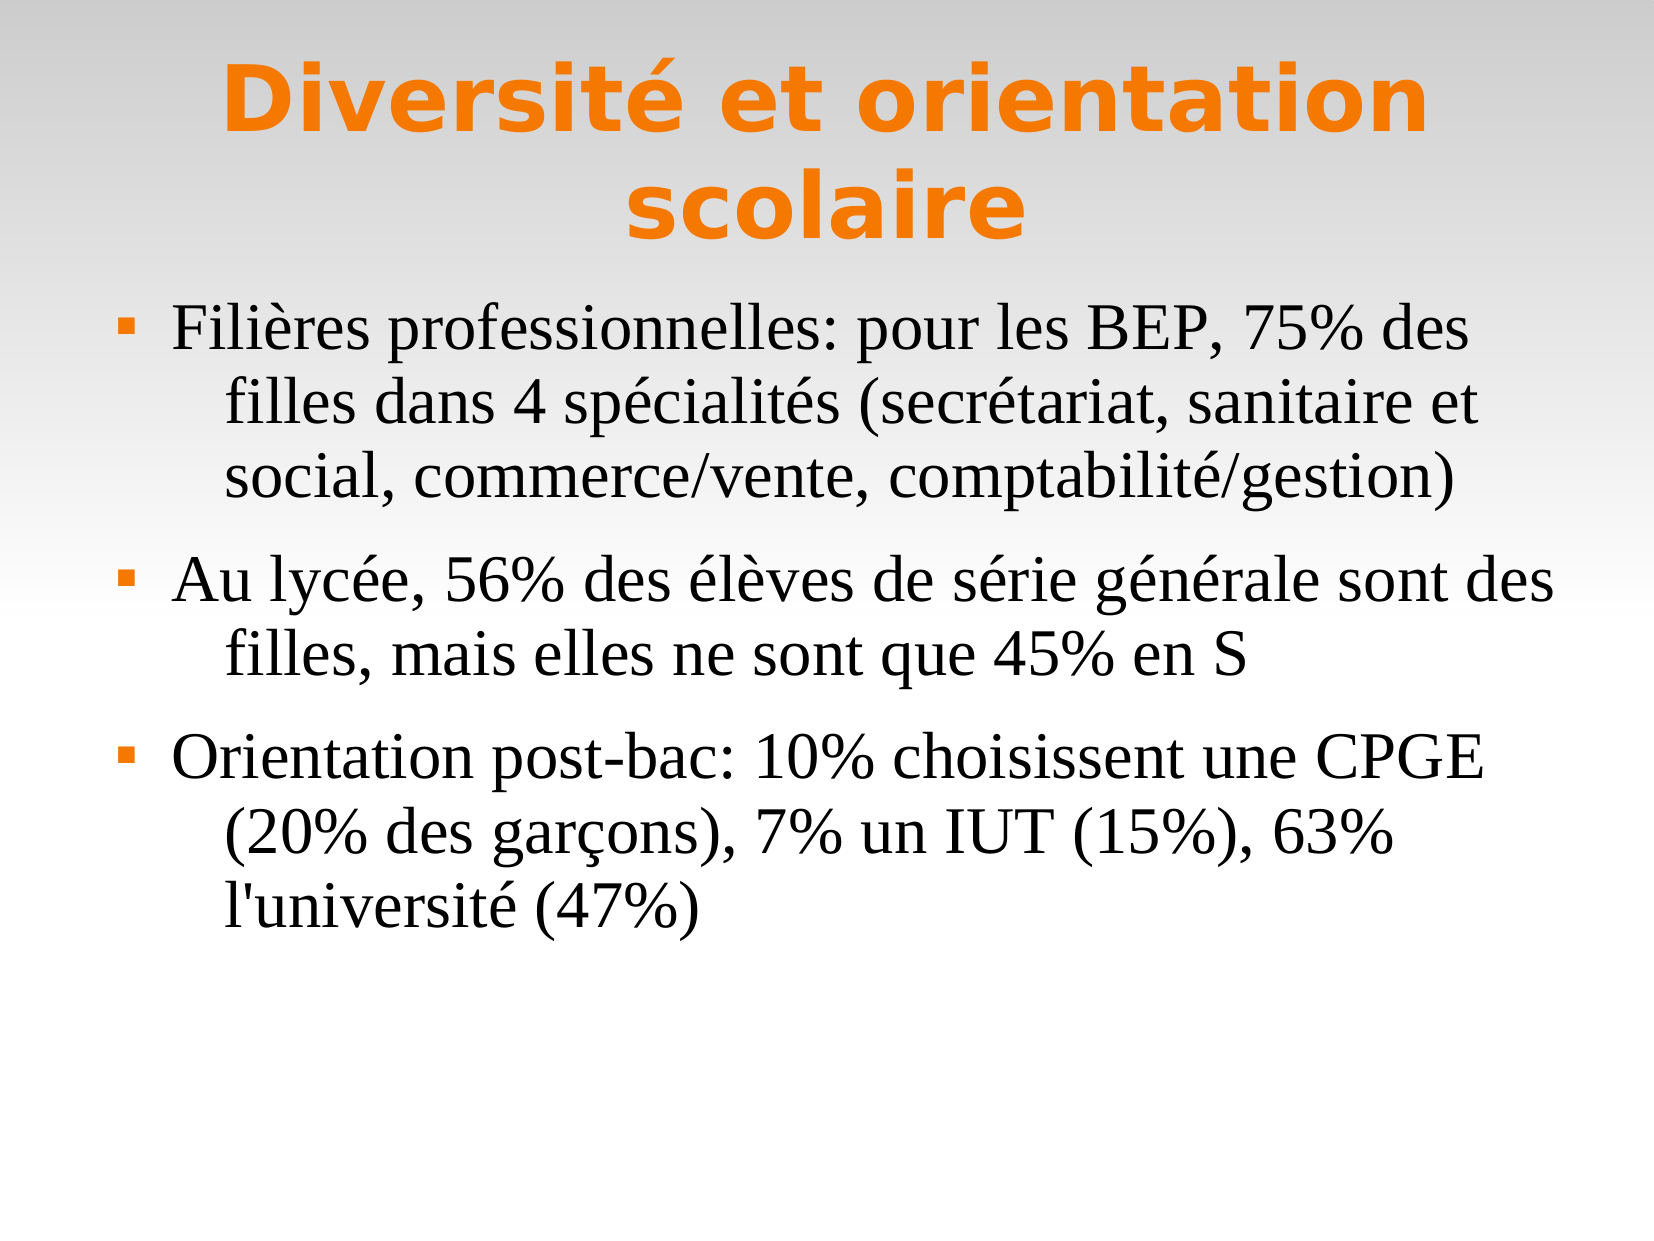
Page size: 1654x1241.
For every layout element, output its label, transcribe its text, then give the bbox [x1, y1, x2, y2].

title Diversité et orientation scolaire [82, 45, 1571, 261]
list Filières professionnelles: pour les BEP, 75% des filles dans 4 spécialités (secrétariat, sanitaire et social, commerce/vente, comptabilité/gestion) Au lycée, 56% des élèves de série générale sont des filles, mais elles ne sont que 45% en S Orientation post-bac: 10% choisissent une CPGE (20% des garçons), 7% un IUT (15%), 63% l'université (47%) [82, 290, 1571, 1094]
